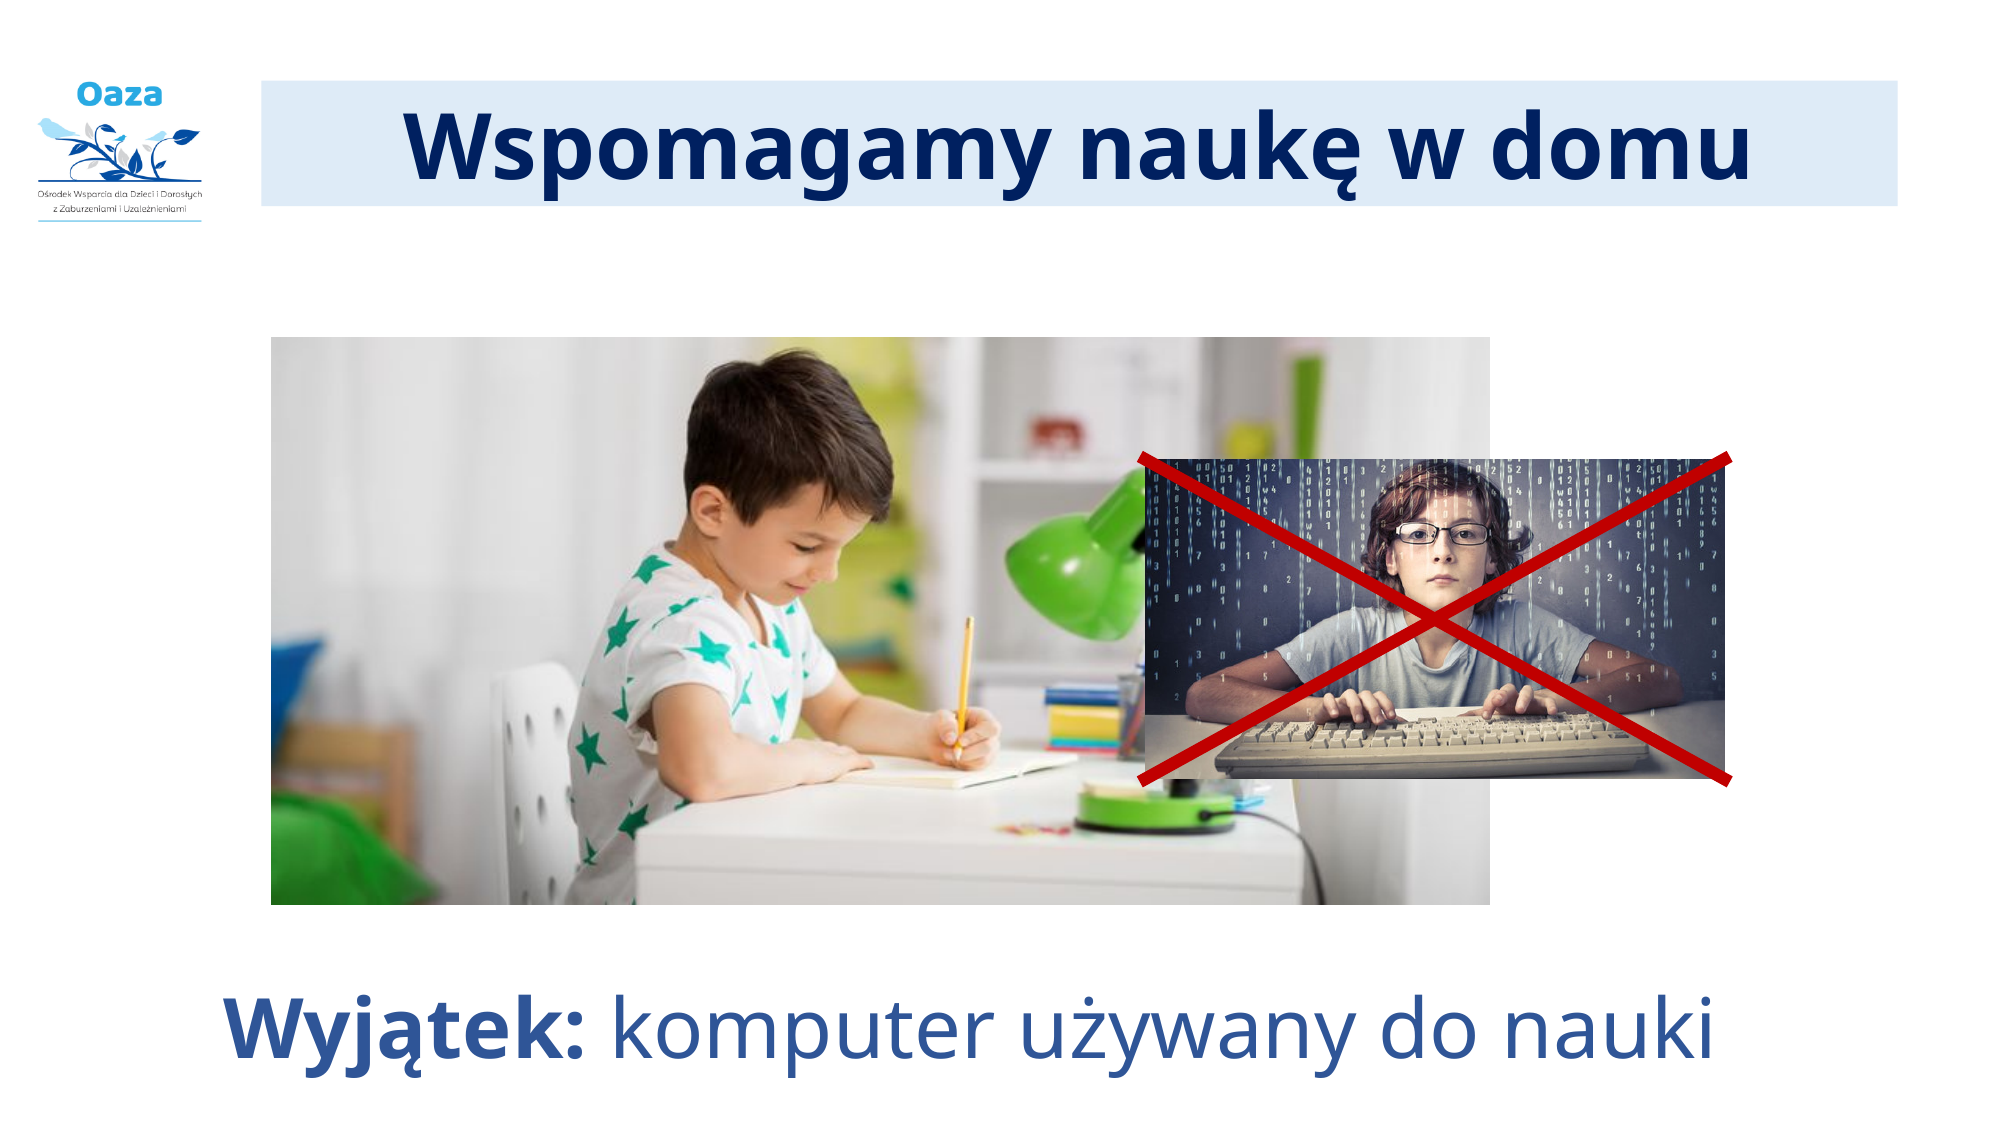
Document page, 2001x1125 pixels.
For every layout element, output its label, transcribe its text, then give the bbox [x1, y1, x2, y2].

picture [36, 56, 203, 223]
text_box Wyjątek: komputer używany do nauki [208, 967, 1733, 1083]
picture [1450, 467, 1725, 771]
picture [271, 337, 1710, 905]
text_box Wspomagamy naukę w domu [261, 80, 1898, 207]
